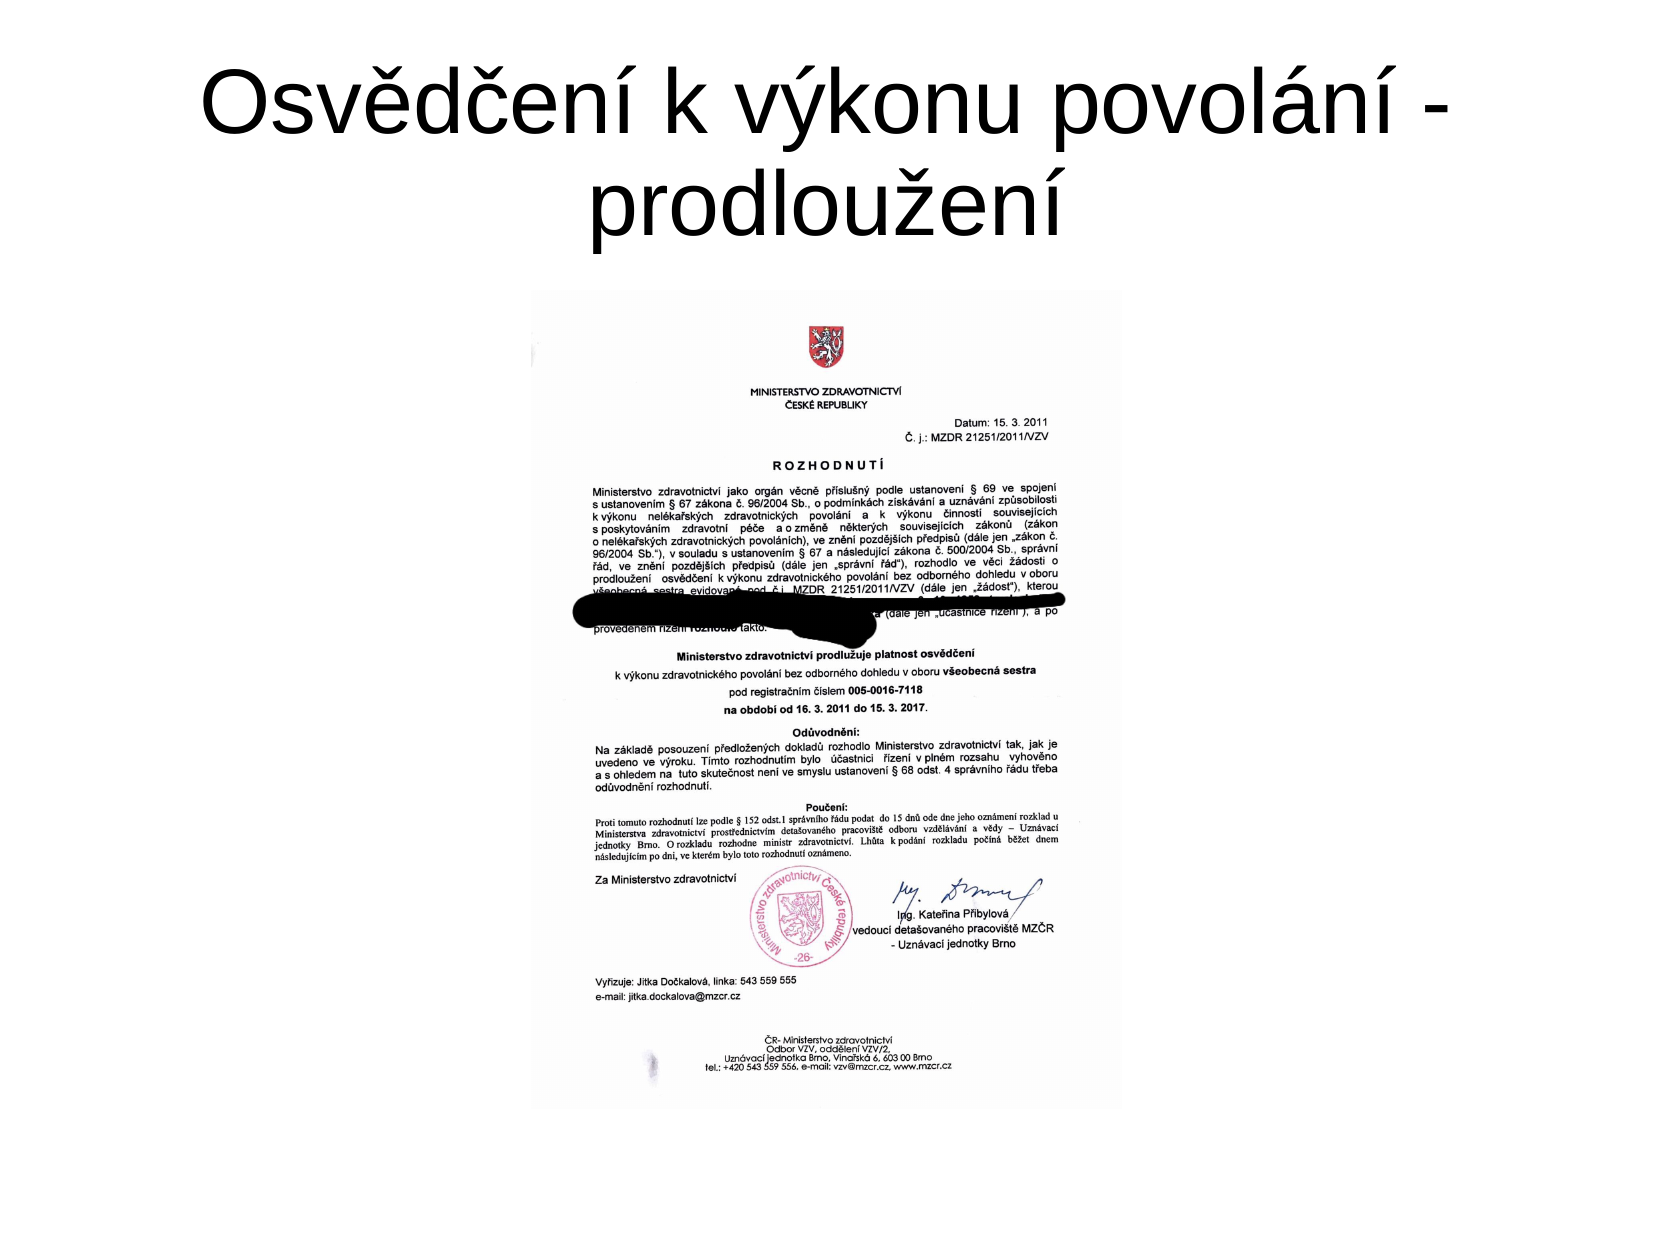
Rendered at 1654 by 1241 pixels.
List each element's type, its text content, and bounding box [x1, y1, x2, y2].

picture [531, 290, 1122, 1109]
title Osvědčení k výkonu povolání - prodloužení [82, 49, 1571, 257]
